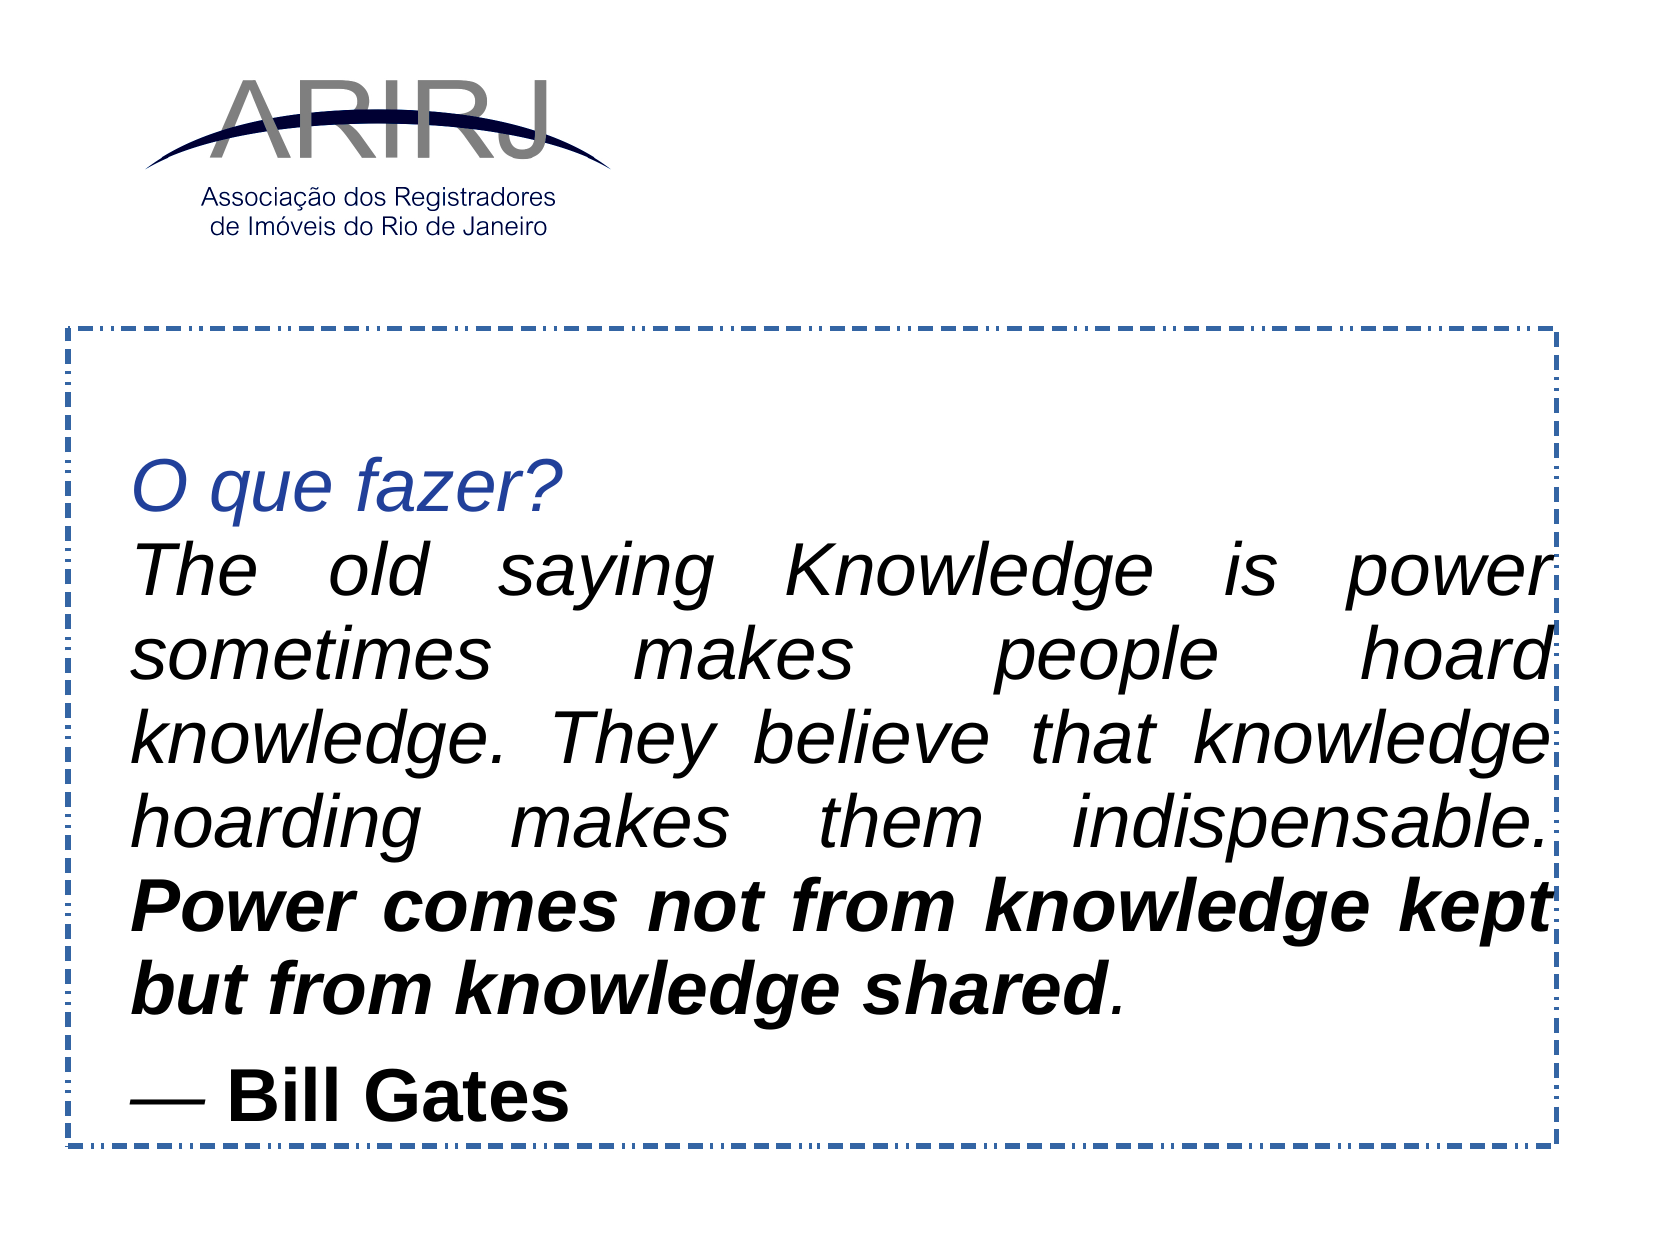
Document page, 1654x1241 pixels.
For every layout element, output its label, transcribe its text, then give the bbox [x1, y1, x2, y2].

subtitle O que fazer? The old saying Knowledge is power sometimes makes people hoard knowledge. They believe that knowledge hoarding makes them indispensable. Power comes not from knowledge kept but from knowledge shared. ― Bill Gates [68, 328, 1557, 1146]
picture [94, 23, 662, 284]
